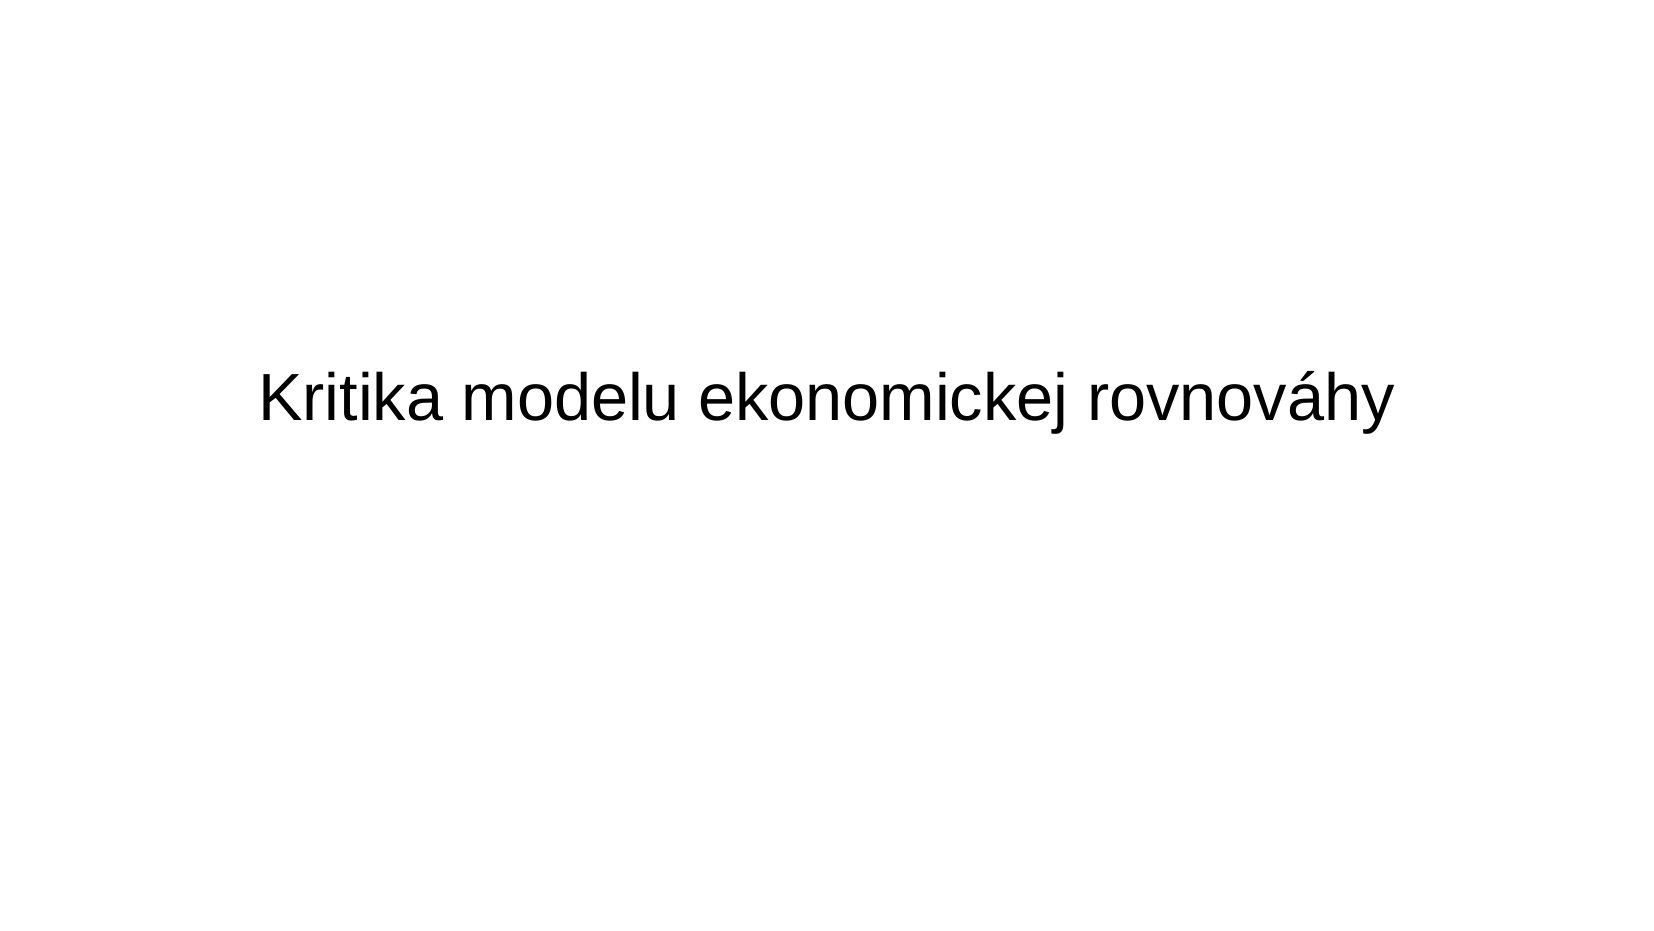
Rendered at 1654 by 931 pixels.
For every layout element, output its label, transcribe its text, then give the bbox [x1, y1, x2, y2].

subtitle Kritika modelu ekonomickej rovnováhy [82, 37, 1571, 757]
